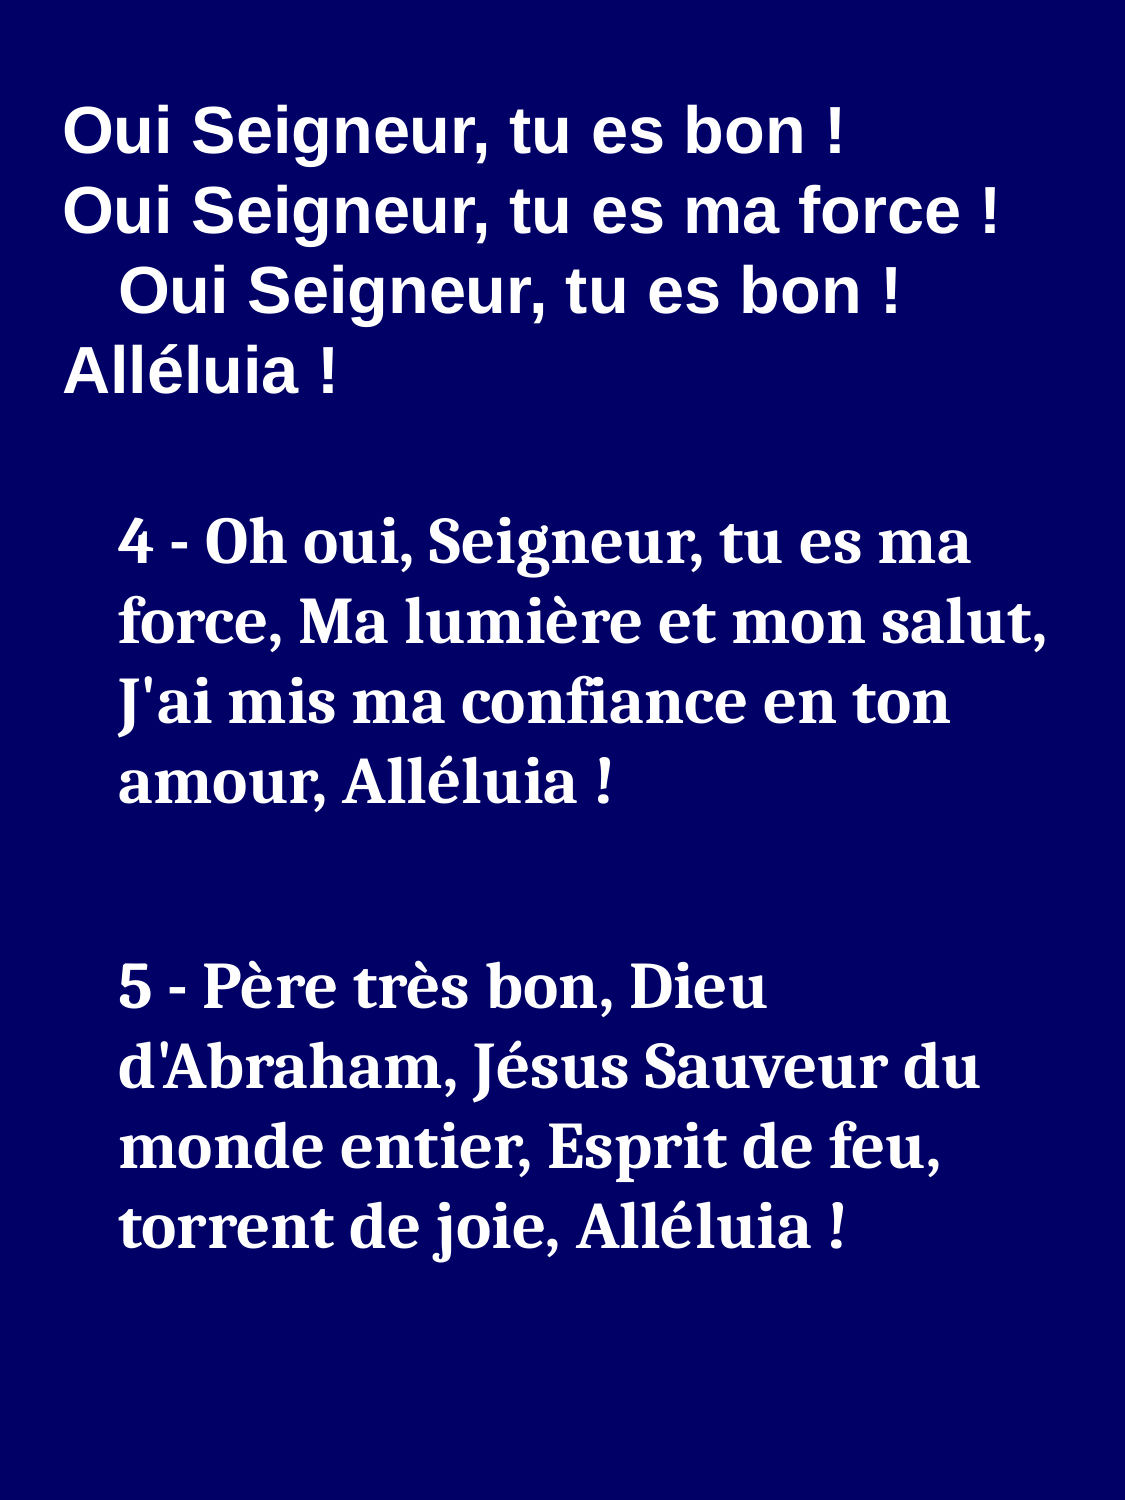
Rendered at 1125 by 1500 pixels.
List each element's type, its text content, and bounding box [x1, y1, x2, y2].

text_box Oui Seigneur, tu es bon ! Oui Seigneur, tu es ma force ! Oui Seigneur, tu es bon ! Alléluia ! 4 - Oh oui, Seigneur, tu es ma force, Ma lumière et mon salut, J'ai mis ma confiance en ton amour, Alléluia ! 5 - Père très bon, Dieu d'Abraham, Jésus Sauveur du monde entier, Esprit de feu, torrent de joie, Alléluia ! [47, 0, 1075, 1500]
